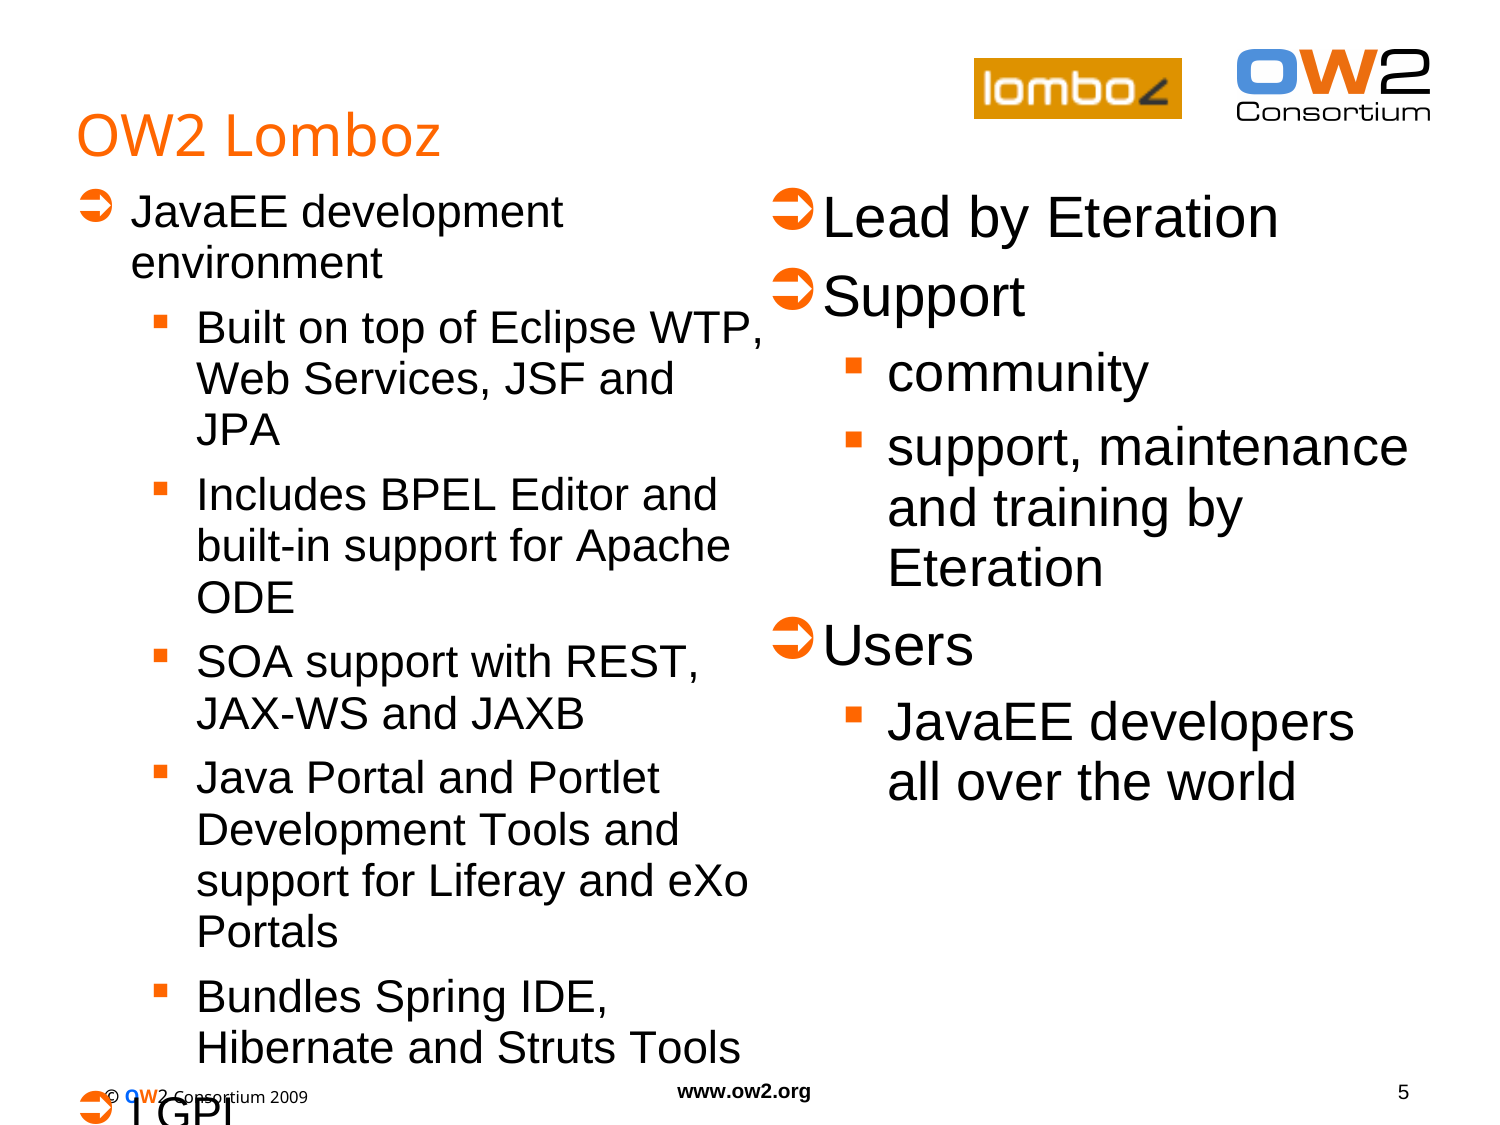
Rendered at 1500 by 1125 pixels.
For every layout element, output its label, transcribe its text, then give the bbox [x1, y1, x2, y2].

title OW2 Lomboz [75, 52, 1175, 185]
picture [974, 58, 1182, 119]
list JavaEE development environment Built on top of Eclipse WTP, Web Services, JSF and JPA Includes BPEL Editor and built-in support for Apache ODE SOA support with REST, JAX-WS and JAXB Java Portal and Portlet Development Tools and support for Liferay and eXo Portals Bundles Spring IDE, Hibernate and Struts Tools LGPL [74, 185, 768, 1089]
list Lead by Eteration Support community support, maintenance and training by Eteration Users JavaEE developers all over the world [766, 184, 1425, 912]
